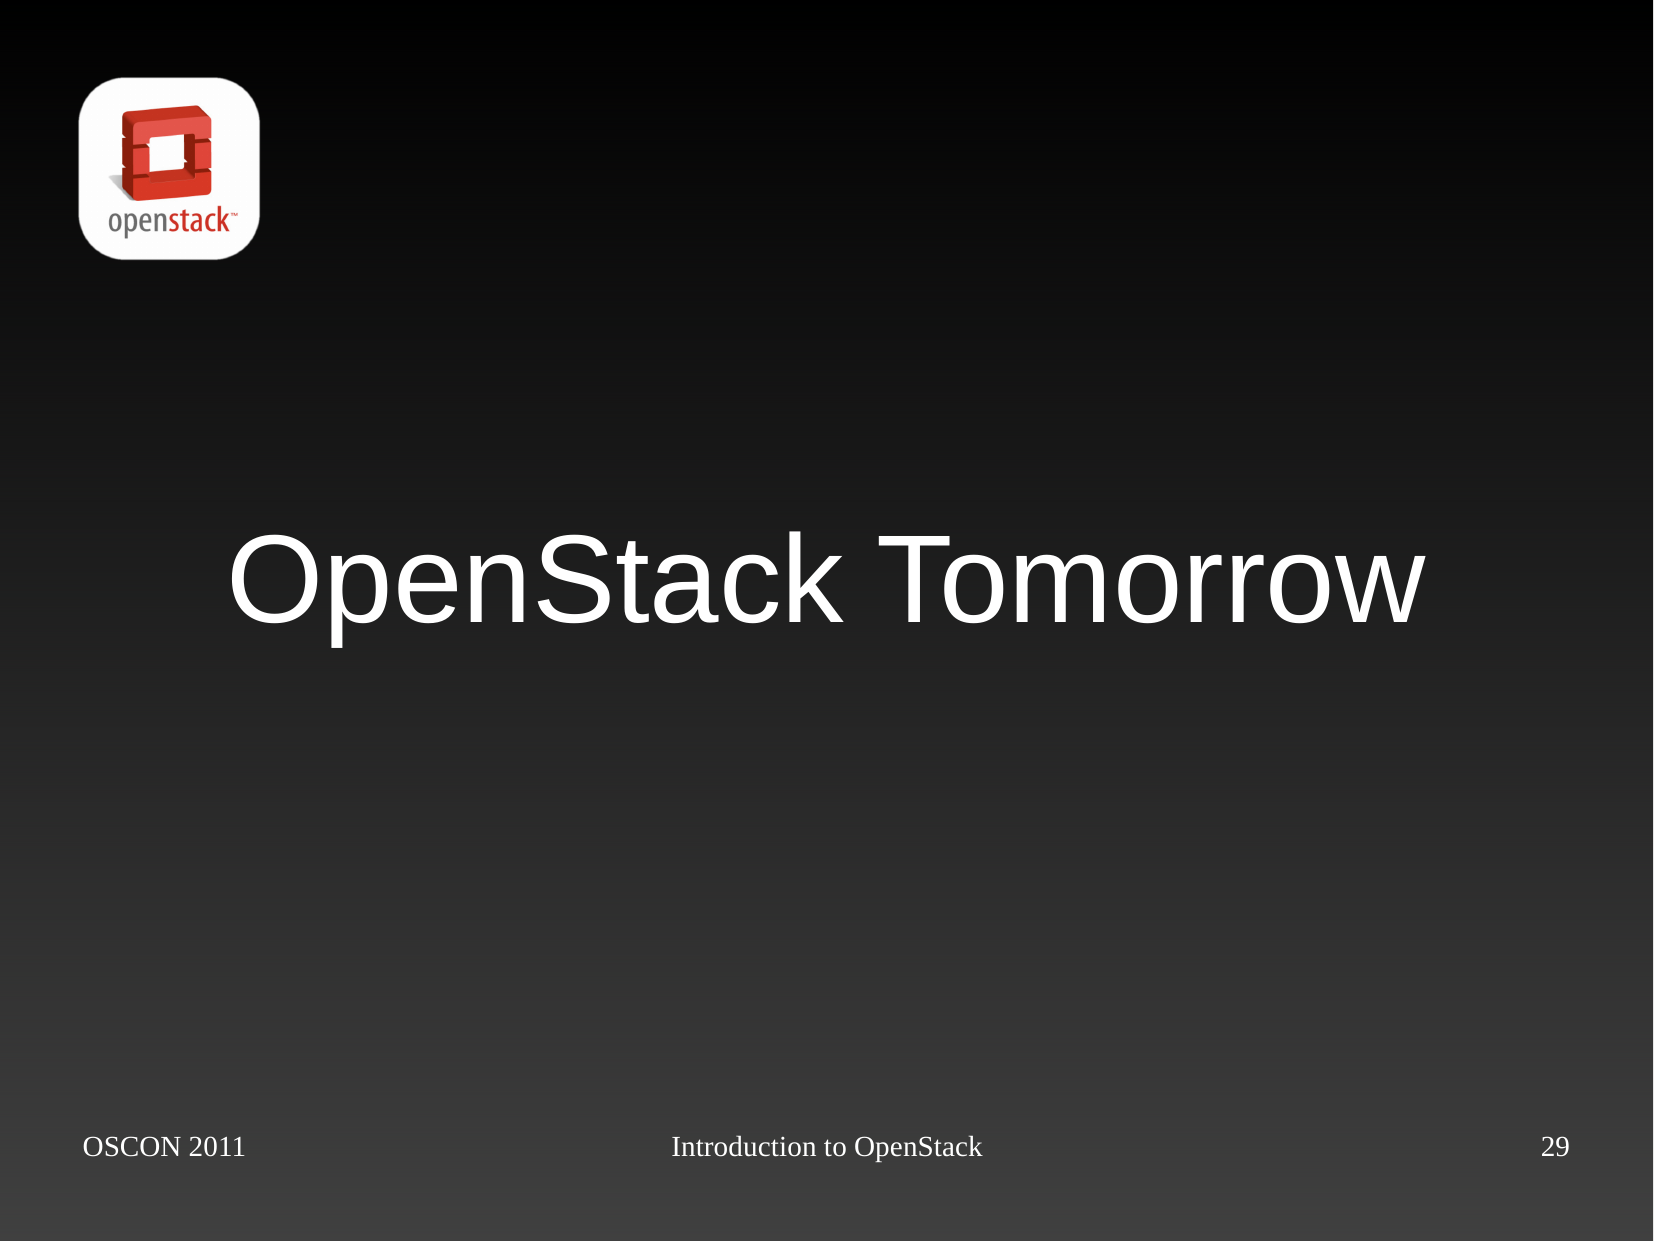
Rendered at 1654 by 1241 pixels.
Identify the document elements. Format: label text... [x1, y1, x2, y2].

picture [0, 0, 1654, 1241]
subtitle OpenStack Tomorrow [82, 56, 1571, 1102]
